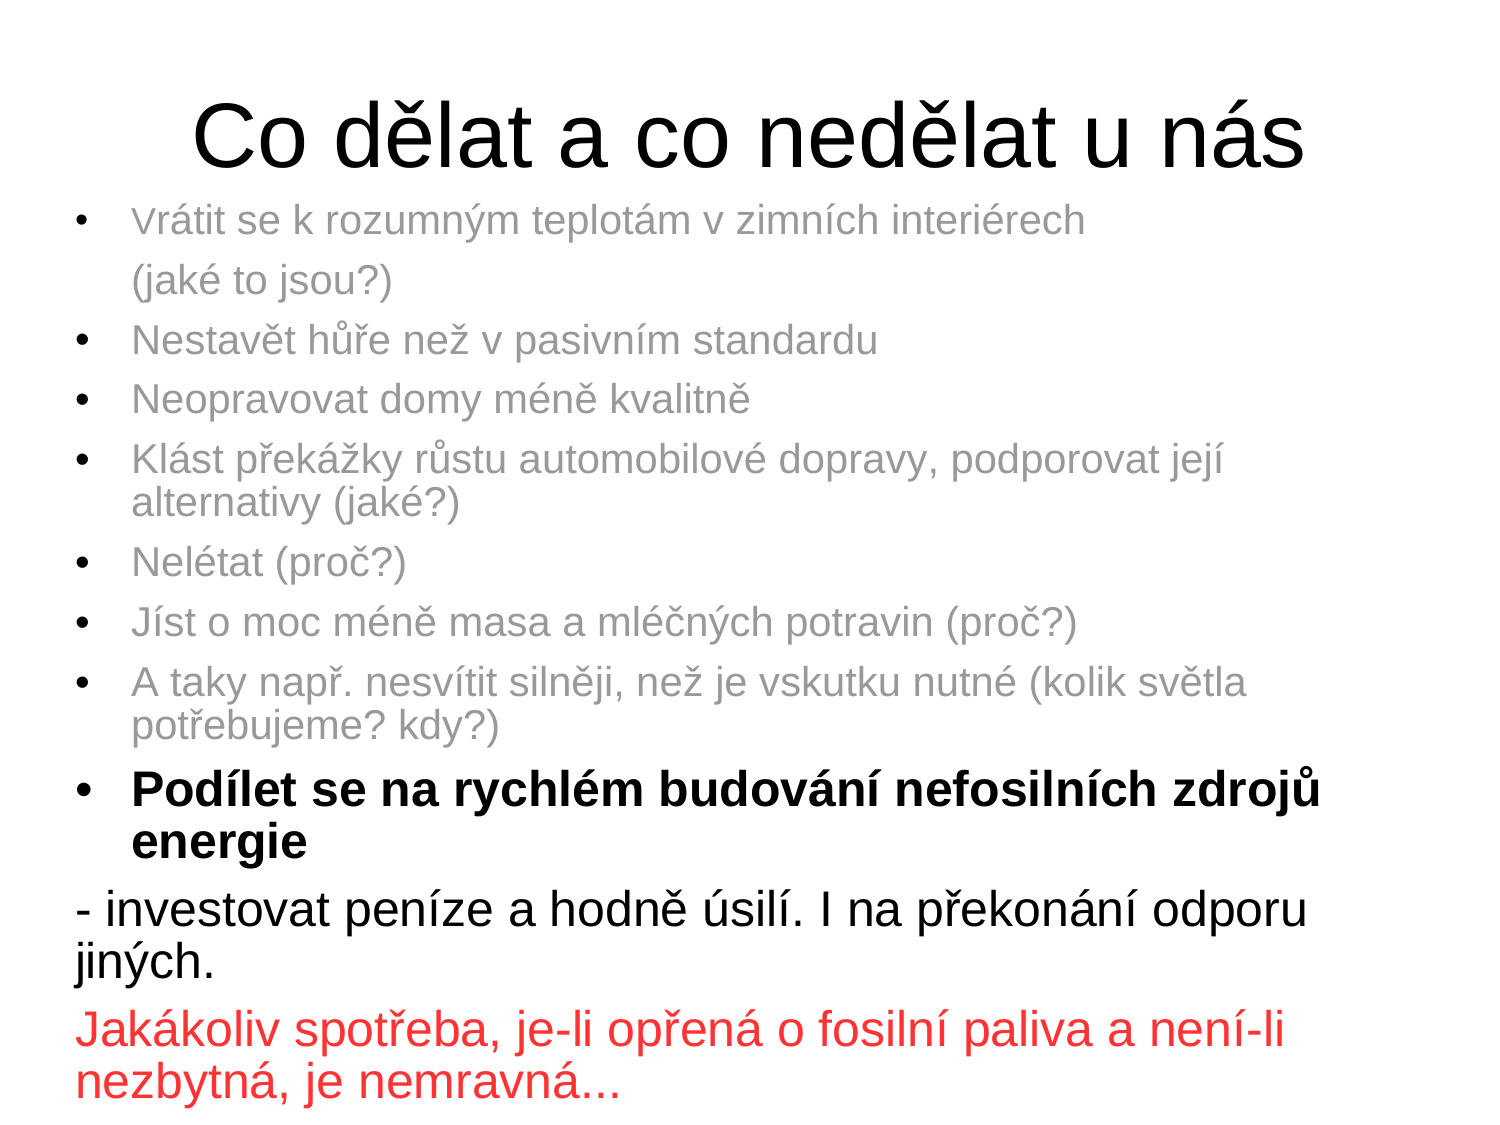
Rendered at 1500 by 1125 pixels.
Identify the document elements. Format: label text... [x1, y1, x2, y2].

title Co dělat a co nedělat u nás [75, 21, 1425, 200]
list Vrátit se k rozumným teplotám v zimních interiérech (jaké to jsou?) Nestavět hůře než v pasivním standardu Neopravovat domy méně kvalitně Klást překážky růstu automobilové dopravy, podporovat její alternativy (jaké?) Nelétat (proč?) Jíst o moc méně masa a mléčných potravin (proč?) A taky např. nesvítit silněji, než je vskutku nutné (kolik světla potřebujeme? kdy?) Podílet se na rychlém budování nefosilních zdrojů energie - investovat peníze a hodně úsilí. I na překonání odporu jiných. Jakákoliv spotřeba, je-li opřená o fosilní paliva a není-li nezbytná, je nemravná... [75, 200, 1425, 1125]
